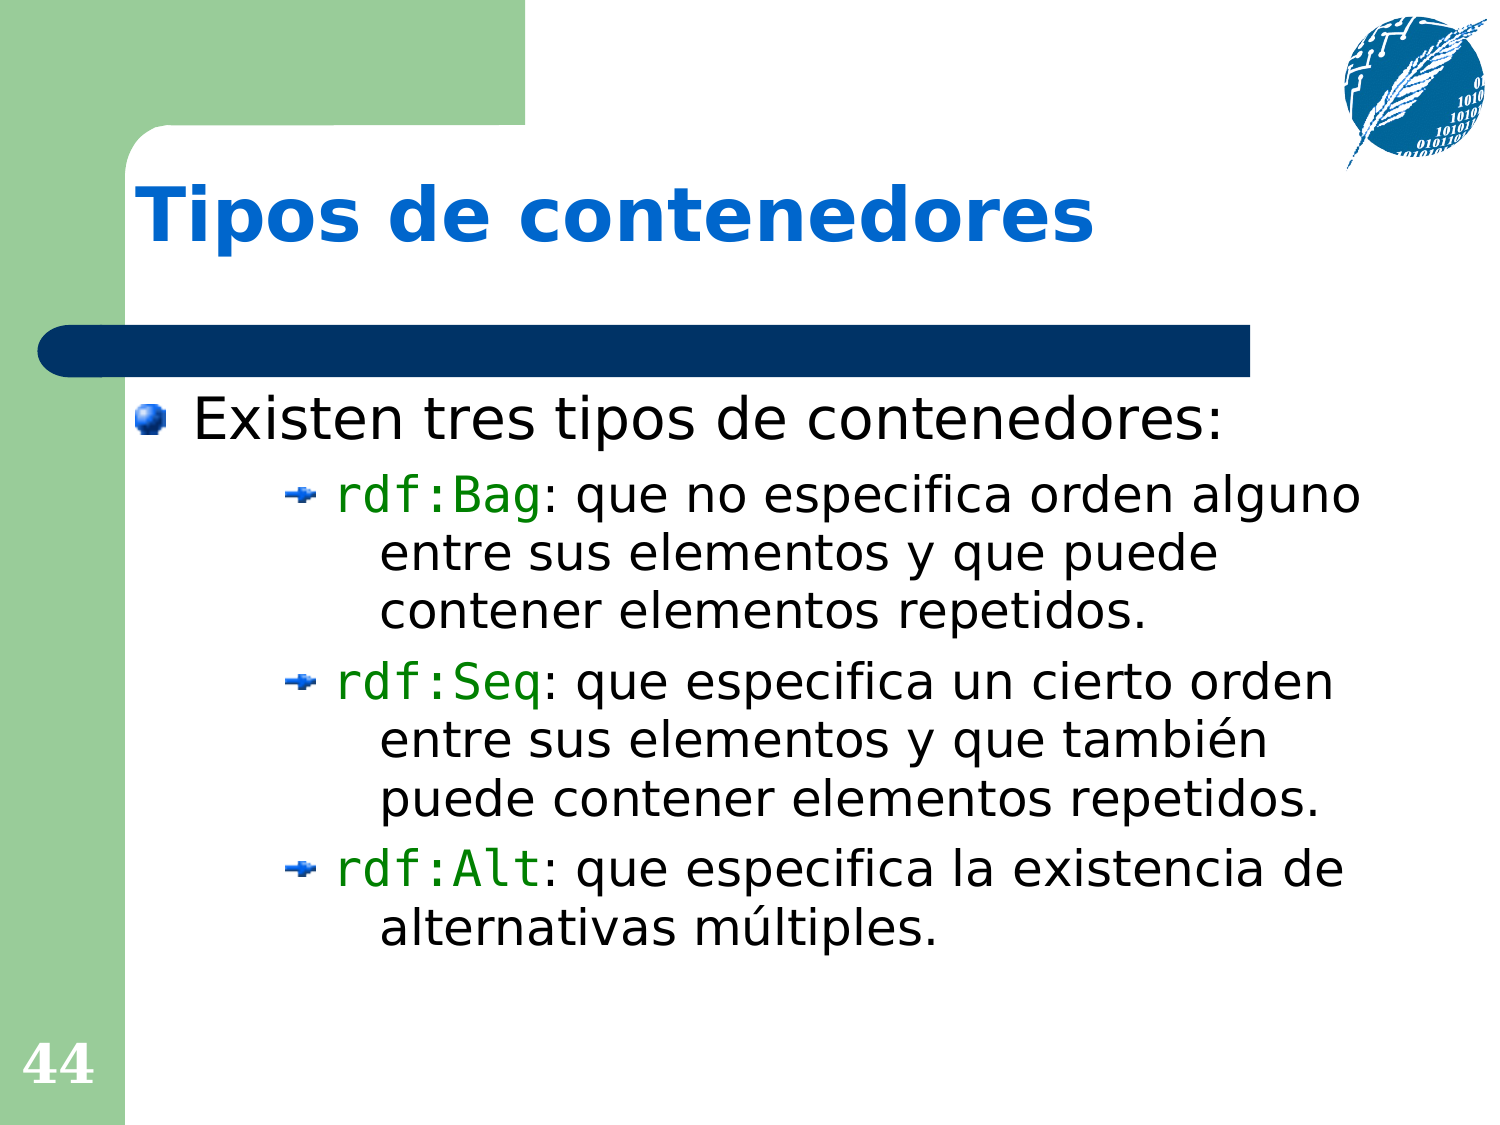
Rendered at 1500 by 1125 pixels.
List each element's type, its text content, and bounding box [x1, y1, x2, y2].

title Tipos de contenedores [135, 135, 1412, 301]
list Existen tres tipos de contenedores: rdf:Bag: que no especifica orden alguno entre sus elementos y que puede contener elementos repetidos. rdf:Seq: que especifica un cierto orden entre sus elementos y que también puede contener elementos repetidos. rdf:Alt: que especifica la existencia de alternativas múltiples. [135, 385, 1398, 1107]
picture [1433, 139, 1440, 147]
picture [1416, 140, 1425, 149]
picture [1341, 15, 1487, 172]
picture [1436, 127, 1450, 136]
picture [1427, 138, 1431, 148]
